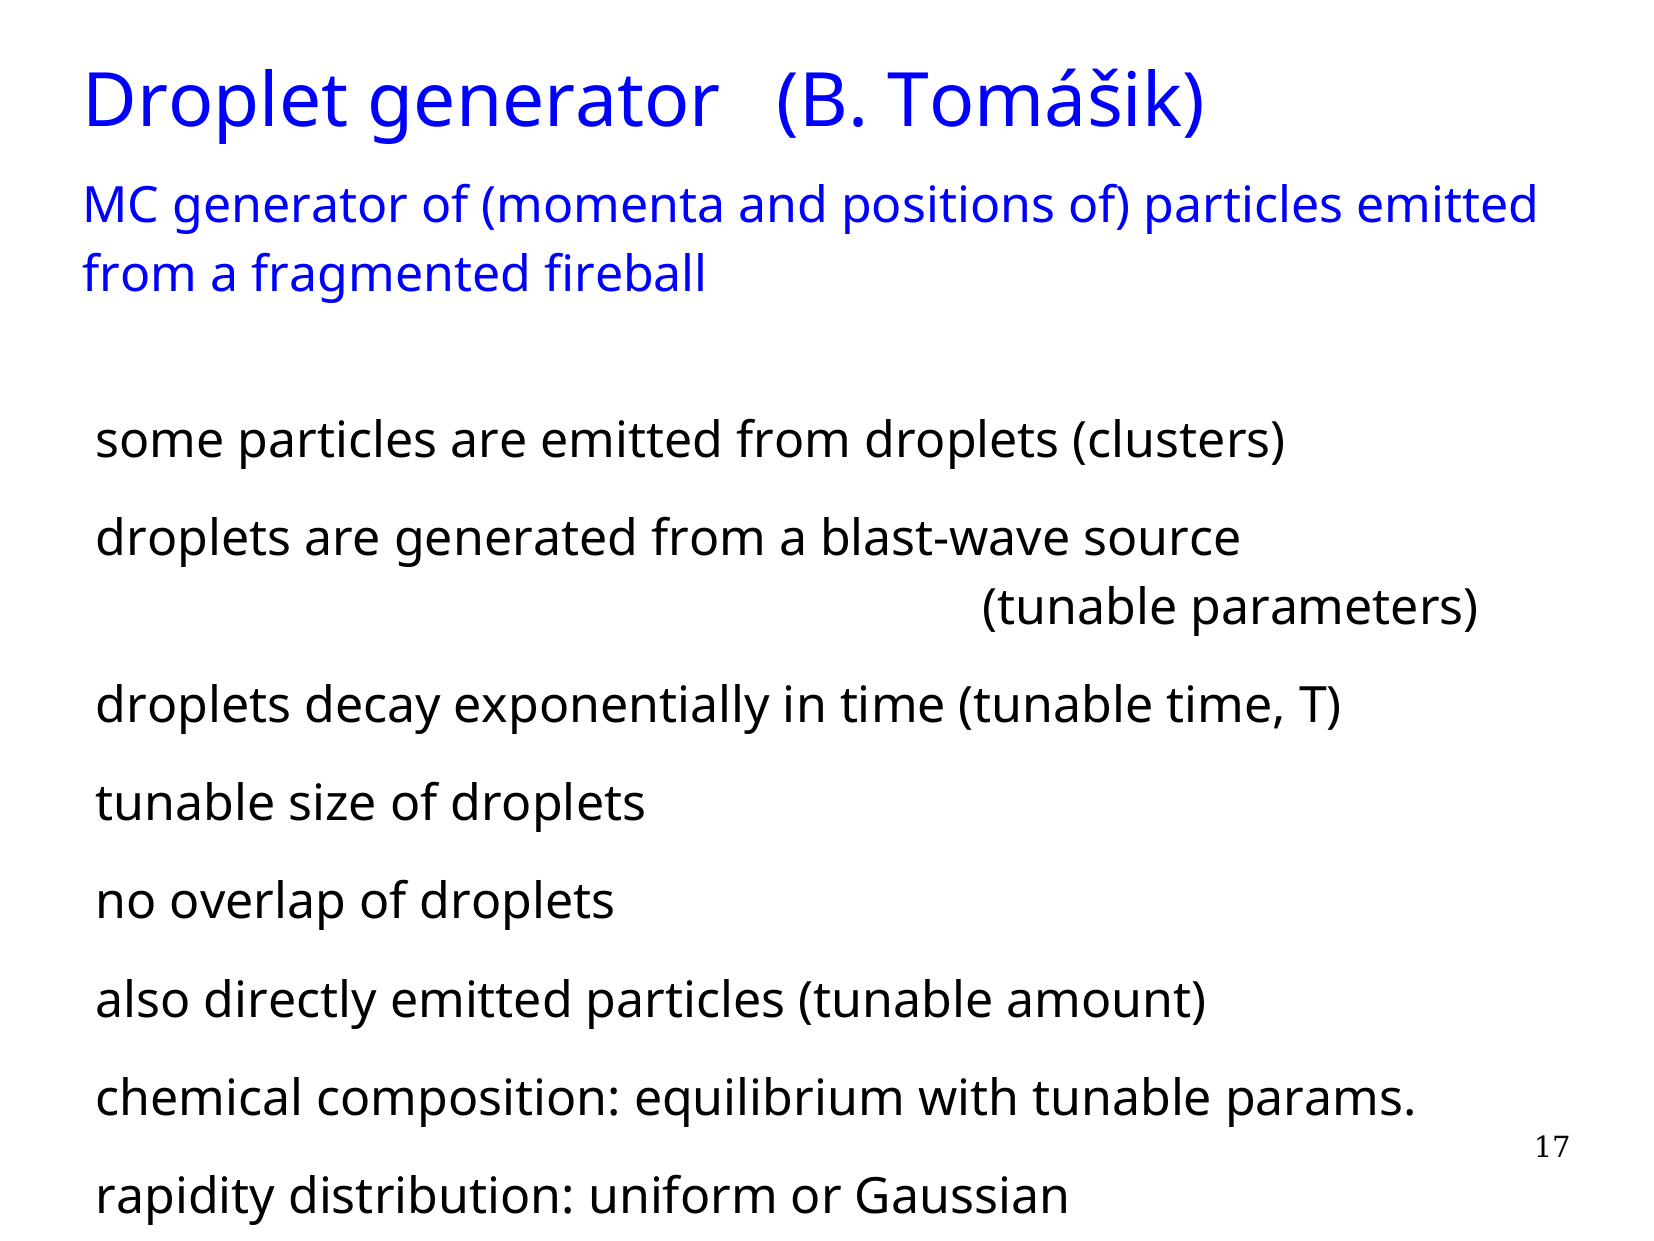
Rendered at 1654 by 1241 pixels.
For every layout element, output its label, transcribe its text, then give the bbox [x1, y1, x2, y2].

subtitle MC generator of (momenta and positions of) particles emitted from a fragmented fireball some particles are emitted from droplets (clusters) droplets are generated from a blast-wave source (tunable parameters) droplets decay exponentially in time (tunable time, T) tunable size of droplets no overlap of droplets also directly emitted particles (tunable amount) chemical composition: equilibrium with tunable params. rapidity distribution: uniform or Gaussian [82, 229, 1571, 1169]
title Droplet generator (B. Tomášik) [82, 23, 1571, 171]
